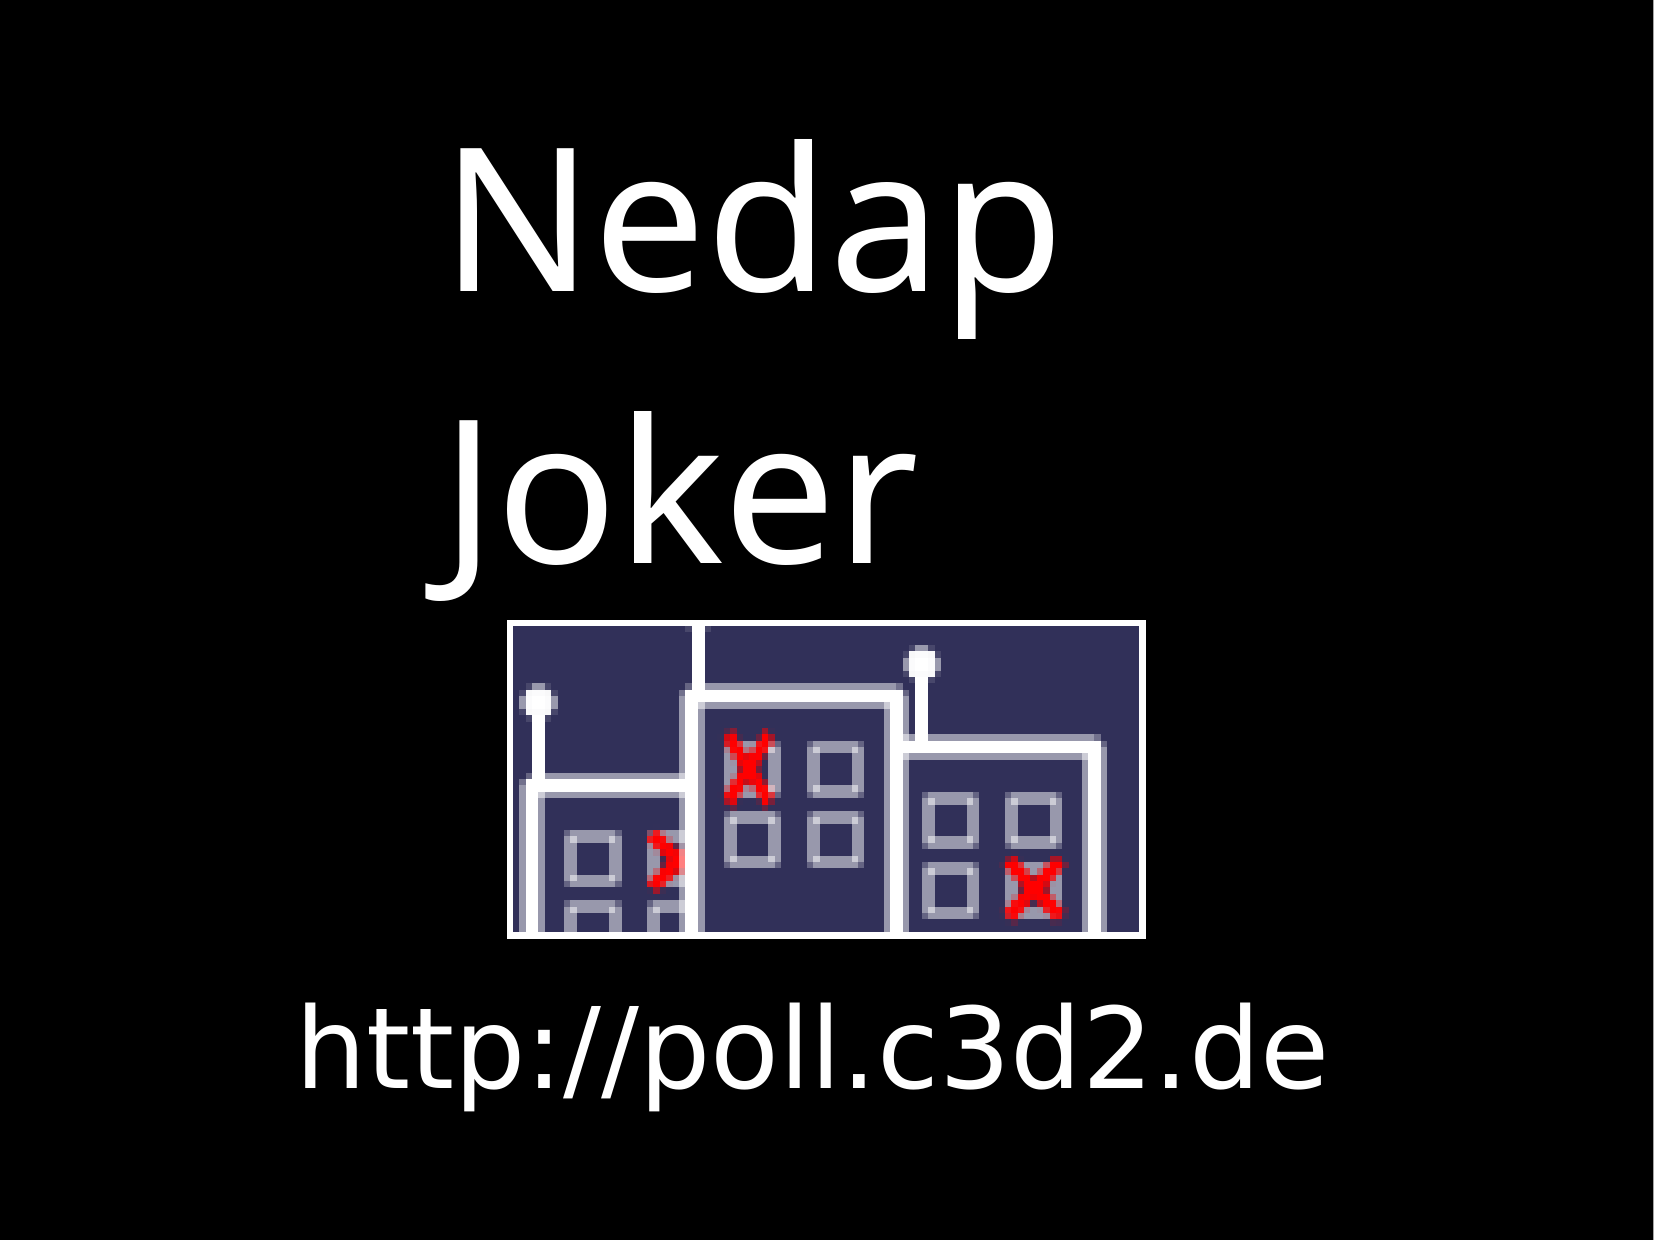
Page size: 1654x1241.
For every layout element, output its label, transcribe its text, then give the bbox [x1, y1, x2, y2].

picture [507, 620, 1146, 939]
text_box Nedap Joker [427, 69, 1227, 483]
text_box http://poll.c3d2.de [280, 976, 1374, 1123]
